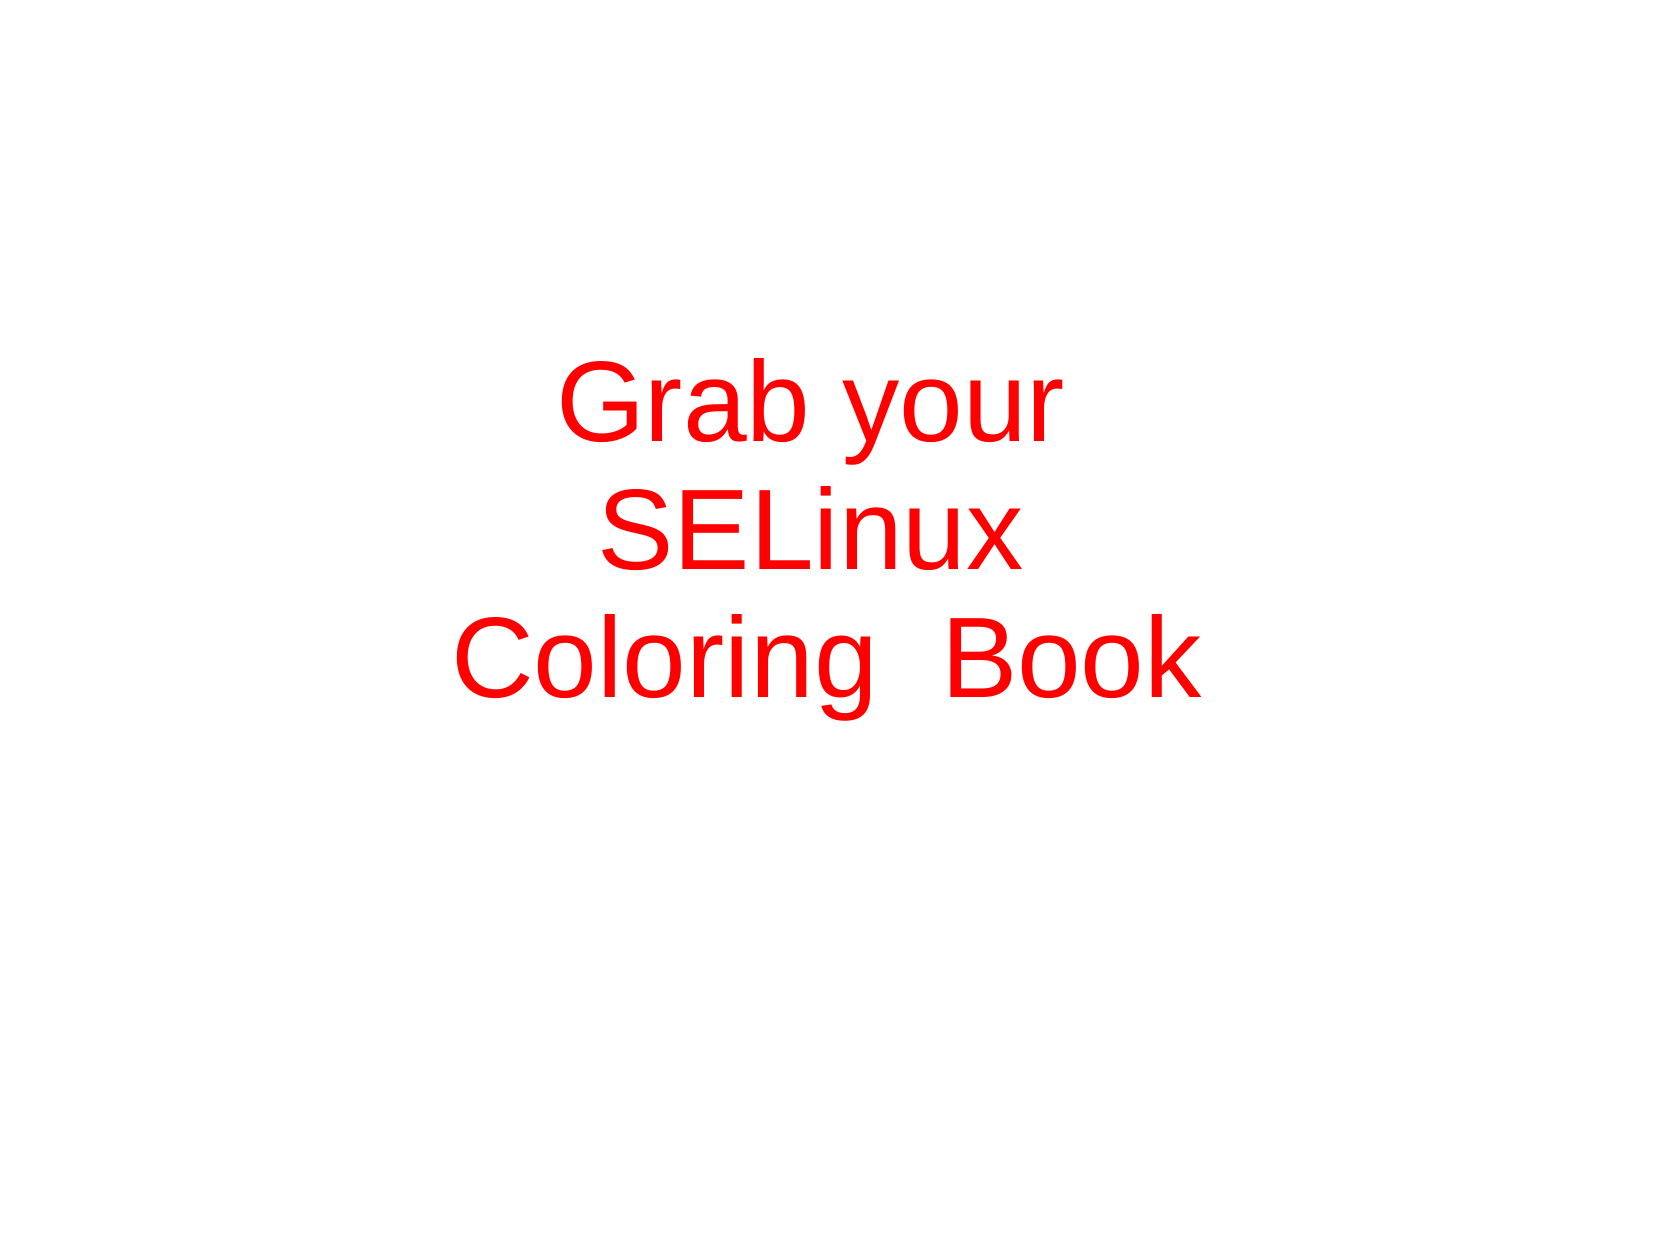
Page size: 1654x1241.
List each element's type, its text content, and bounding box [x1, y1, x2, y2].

subtitle Grab your SELinux Coloring Book [82, 49, 1571, 1010]
